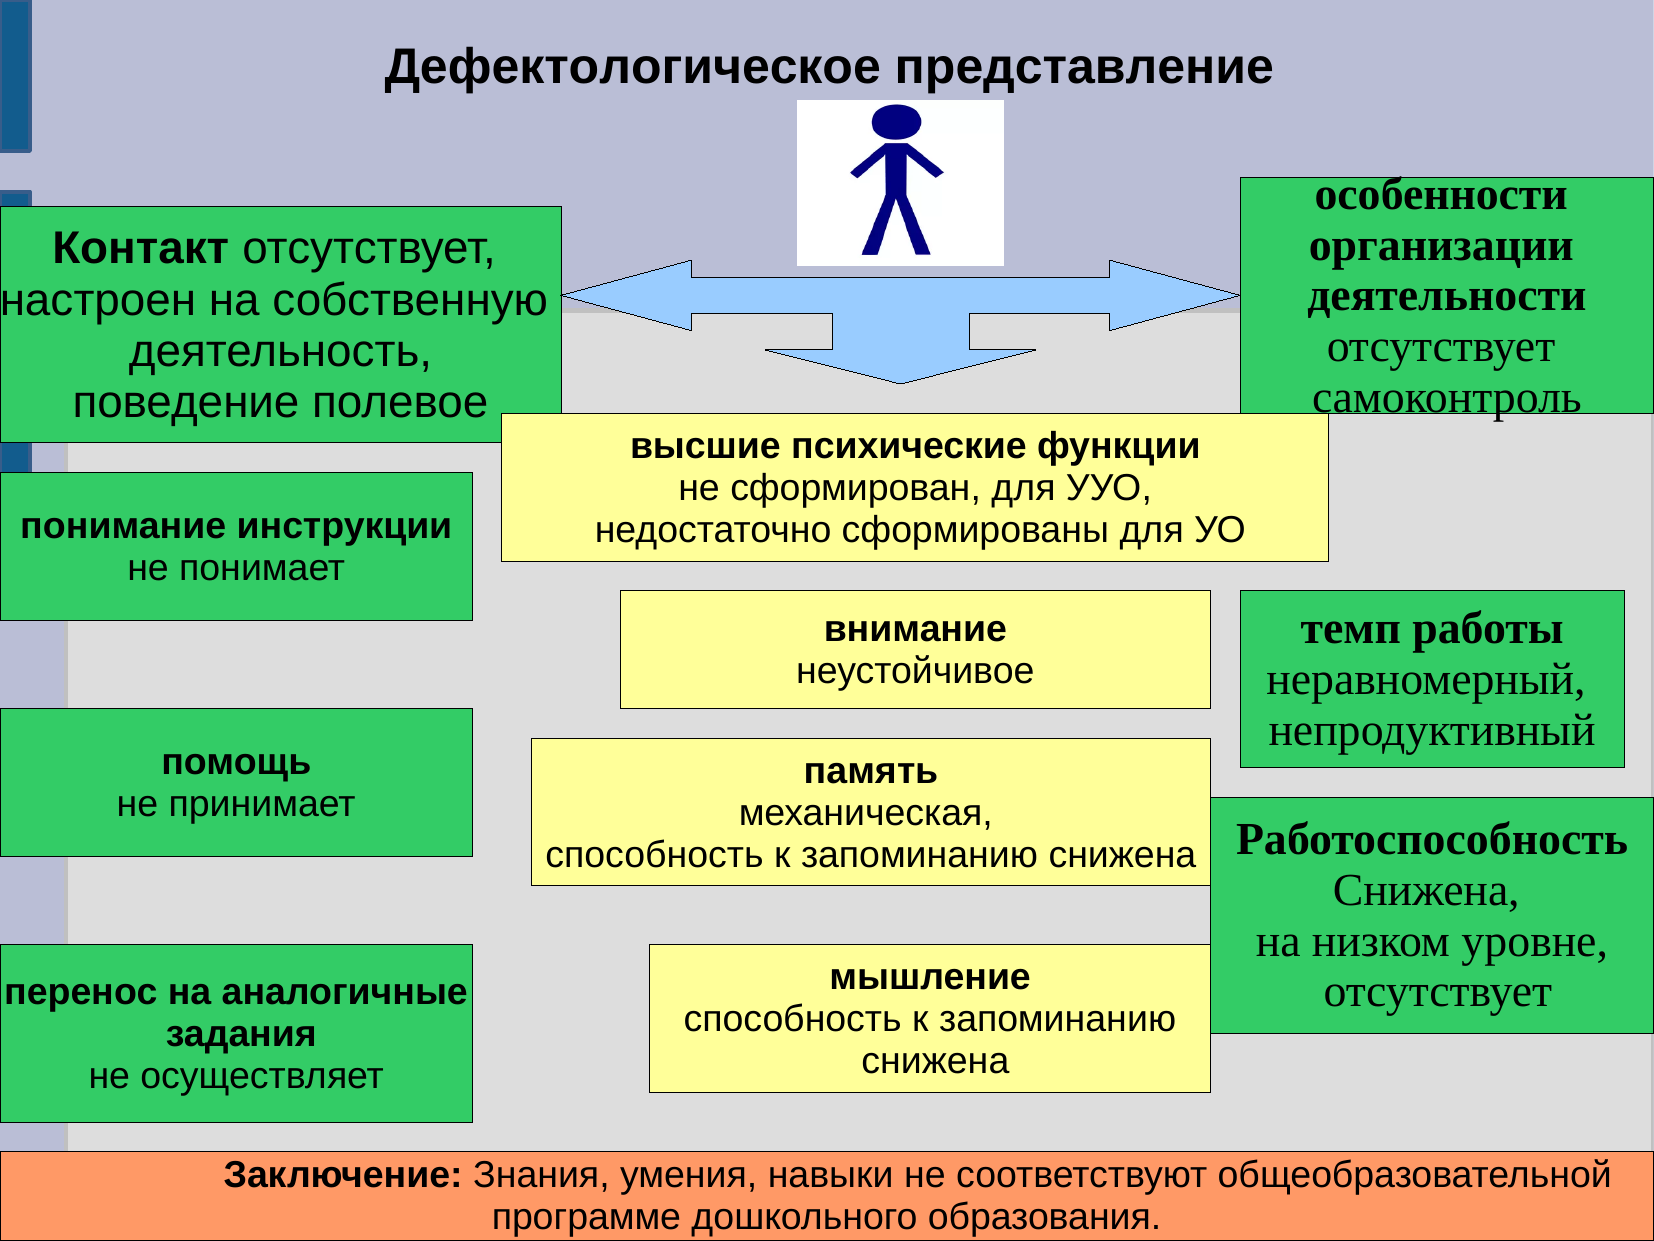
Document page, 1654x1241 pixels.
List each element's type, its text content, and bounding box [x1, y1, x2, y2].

text_box Контакт отсутствует, настроен на собственную деятельность, поведение полевое [0, 206, 562, 443]
text_box память механическая, способность к запоминанию снижена [531, 738, 1211, 886]
text_box Работоспособность Снижена, на низком уровне, отсутствует [1210, 797, 1654, 1034]
text_box перенос на аналогичные задания не осуществляет [0, 944, 473, 1123]
title Дефектологическое представление [123, 14, 1536, 119]
text_box особенности организации деятельности отсутствует самоконтроль [1240, 177, 1654, 414]
text_box высшие психические функции не сформирован, для УУО, недостаточно сформированы для УО [501, 413, 1329, 562]
text_box понимание инструкции не понимает [0, 472, 473, 621]
text_box Заключение: Знания, умения, навыки не соответствуют общеобразовательной программе дошкольного образования. [0, 1151, 1654, 1241]
text_box мышление способность к запоминанию снижена [649, 944, 1211, 1093]
text_box [560, 260, 1240, 384]
text_box внимание неустойчивое [620, 590, 1211, 709]
text_box темп работы неравномерный, непродуктивный [1240, 590, 1625, 768]
text_box помощь не принимает [0, 708, 473, 857]
picture [797, 100, 1004, 266]
